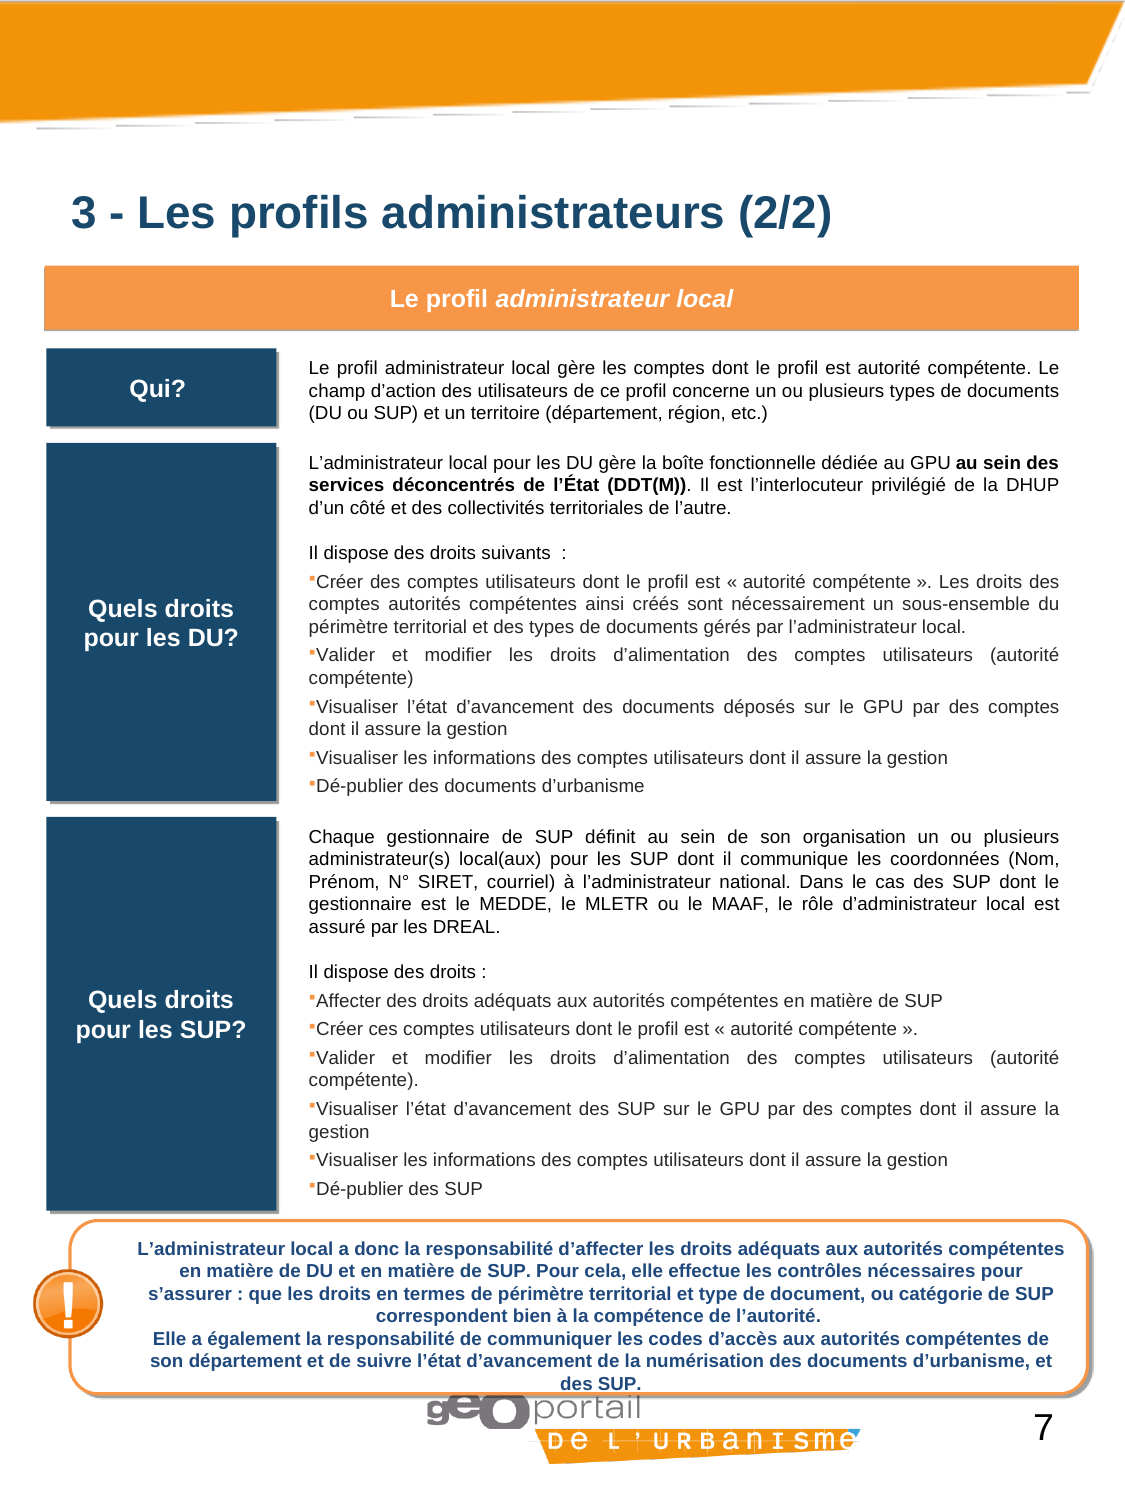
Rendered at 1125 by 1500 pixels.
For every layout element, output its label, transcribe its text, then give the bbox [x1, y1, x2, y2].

text_box <numéro> [937, 1393, 1069, 1462]
text_box Qui? [46, 348, 277, 427]
text_box Le profil administrateur local [44, 265, 1079, 330]
text_box L’administrateur local pour les DU gère la boîte fonctionnelle dédiée au GPU au sein des services déconcentrés de l’État (DDT(M)). Il est l’interlocuteur privilégié de la DHUP d’un côté et des collectivités territoriales de l’autre. Il dispose des droits suivants : Créer des comptes utilisateurs dont le profil est « autorité compétente ». Les droits des comptes autorités compétentes ainsi créés sont nécessairement un sous-ensemble du périmètre territorial et des types de documents gérés par l’administrateur local. Valider et modifier les droits d’alimentation des comptes utilisateurs (autorité compétente) Visualiser l’état d’avancement des documents déposés sur le GPU par des comptes dont il assure la gestion Visualiser les informations des comptes utilisateurs dont il assure la gestion Dé-publier des documents d’urbanisme [294, 442, 1074, 805]
picture [391, 1394, 892, 1500]
title 3 - Les profils administrateurs (2/2) [56, 131, 1088, 290]
text_box Quels droits pour les SUP? [46, 816, 277, 1211]
picture [31, 1267, 104, 1339]
text_box Quels droits pour les DU? [46, 442, 277, 801]
text_box Le profil administrateur local gère les comptes dont le profil est autorité compétente. Le champ d’action des utilisateurs de ce profil concerne un ou plusieurs types de documents (DU ou SUP) et un territoire (département, région, etc.) [294, 348, 1074, 432]
text_box Chaque gestionnaire de SUP définit au sein de son organisation un ou plusieurs administrateur(s) local(aux) pour les SUP dont il communique les coordonnées (Nom, Prénom, N° SIRET, courriel) à l’administrateur national. Dans le cas des SUP dont le gestionnaire est le MEDDE, le MLETR ou le MAAF, le rôle d’administrateur local est assuré par les DREAL. Il dispose des droits : Affecter des droits adéquats aux autorités compétentes en matière de SUP Créer ces comptes utilisateurs dont le profil est « autorité compétente ». Valider et modifier les droits d’alimentation des comptes utilisateurs (autorité compétente). Visualiser l’état d’avancement des SUP sur le GPU par des comptes dont il assure la gestion Visualiser les informations des comptes utilisateurs dont il assure la gestion Dé-publier des SUP [294, 816, 1074, 1208]
text_box L’administrateur local a donc la responsabilité d’affecter les droits adéquats aux autorités compétentes en matière de DU et en matière de SUP. Pour cela, elle effectue les contrôles nécessaires pour s’assurer : que les droits en termes de périmètre territorial et type de document, ou catégorie de SUP correspondent bien à la compétence de l’autorité. Elle a également la responsabilité de communiquer les codes d’accès aux autorités compétentes de son département et de suivre l’état d’avancement de la numérisation des documents d’urbanisme, et des SUP. [69, 1220, 1088, 1394]
